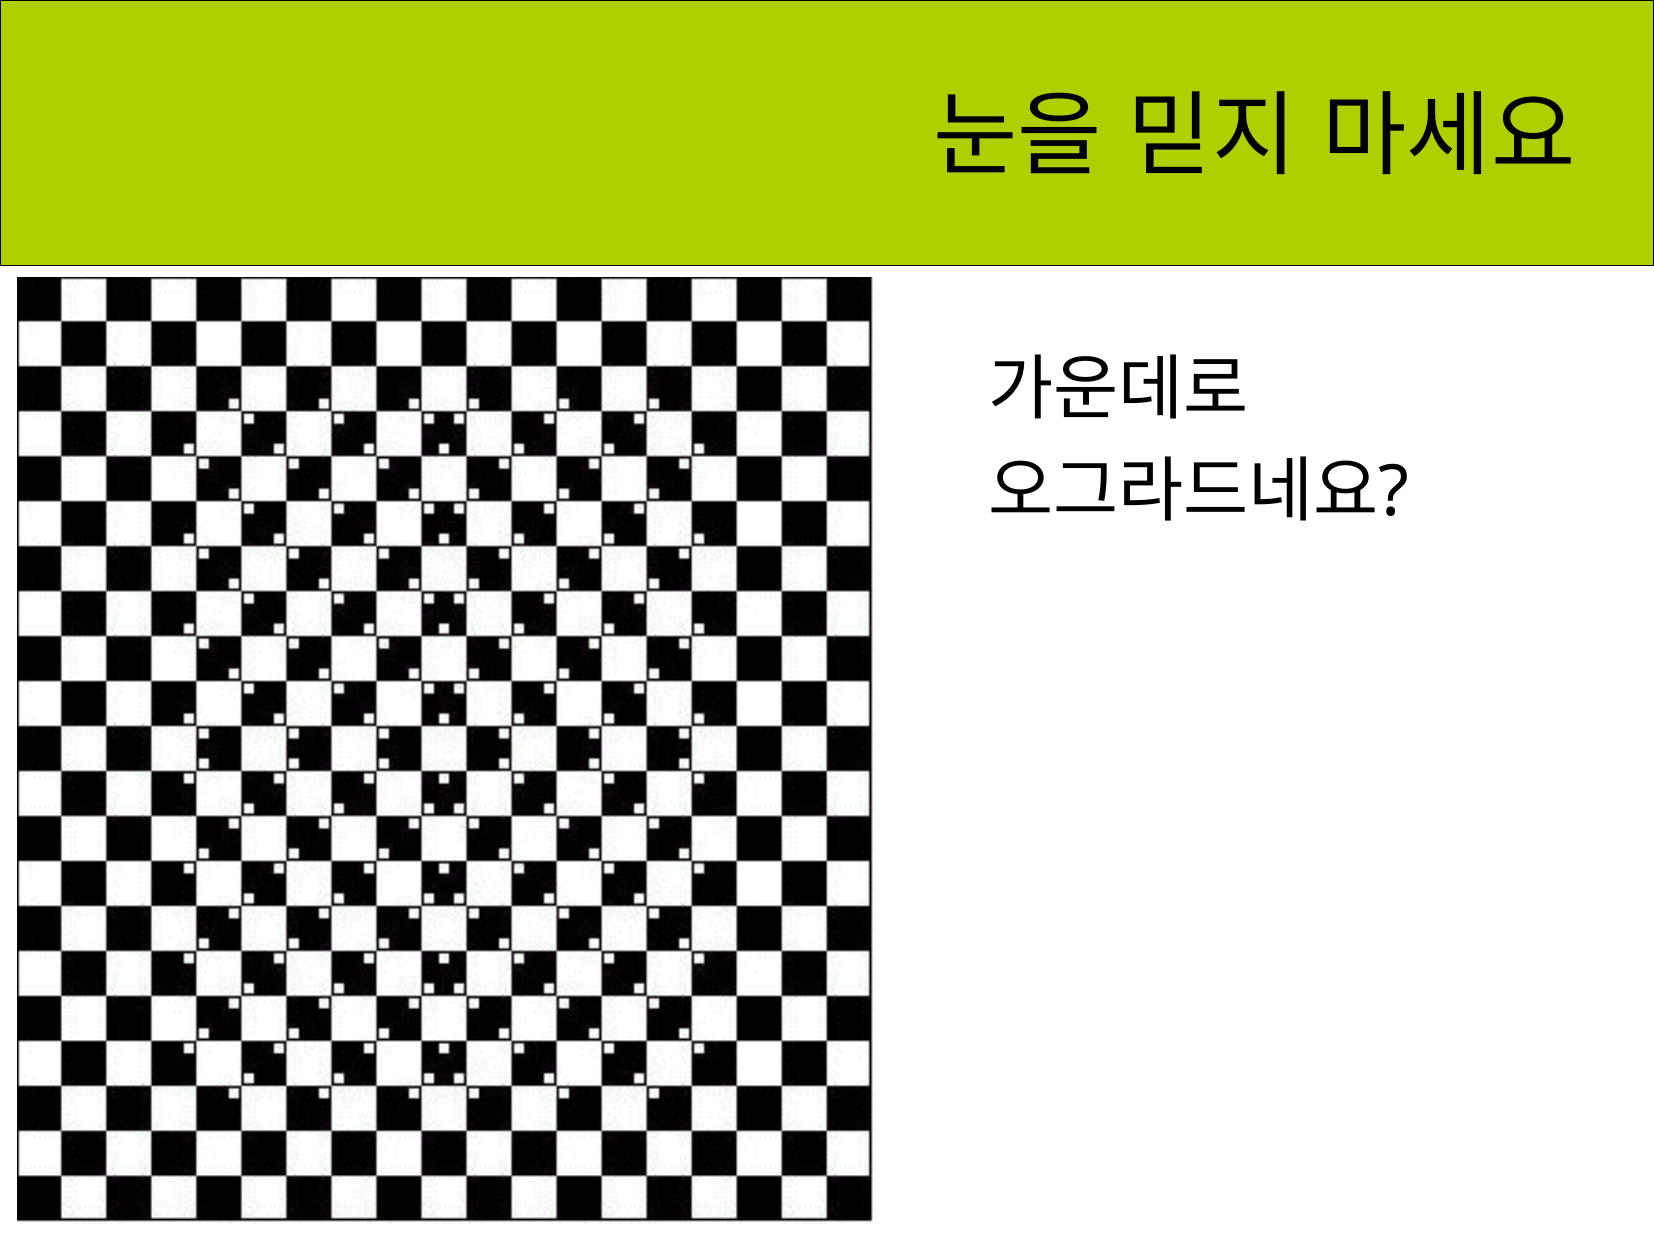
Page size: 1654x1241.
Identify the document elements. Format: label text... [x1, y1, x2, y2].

picture [17, 277, 875, 1224]
title 눈을 믿지 마세요 [885, 49, 1625, 207]
text_box 가운데로 오그라드네요? [974, 323, 1442, 502]
